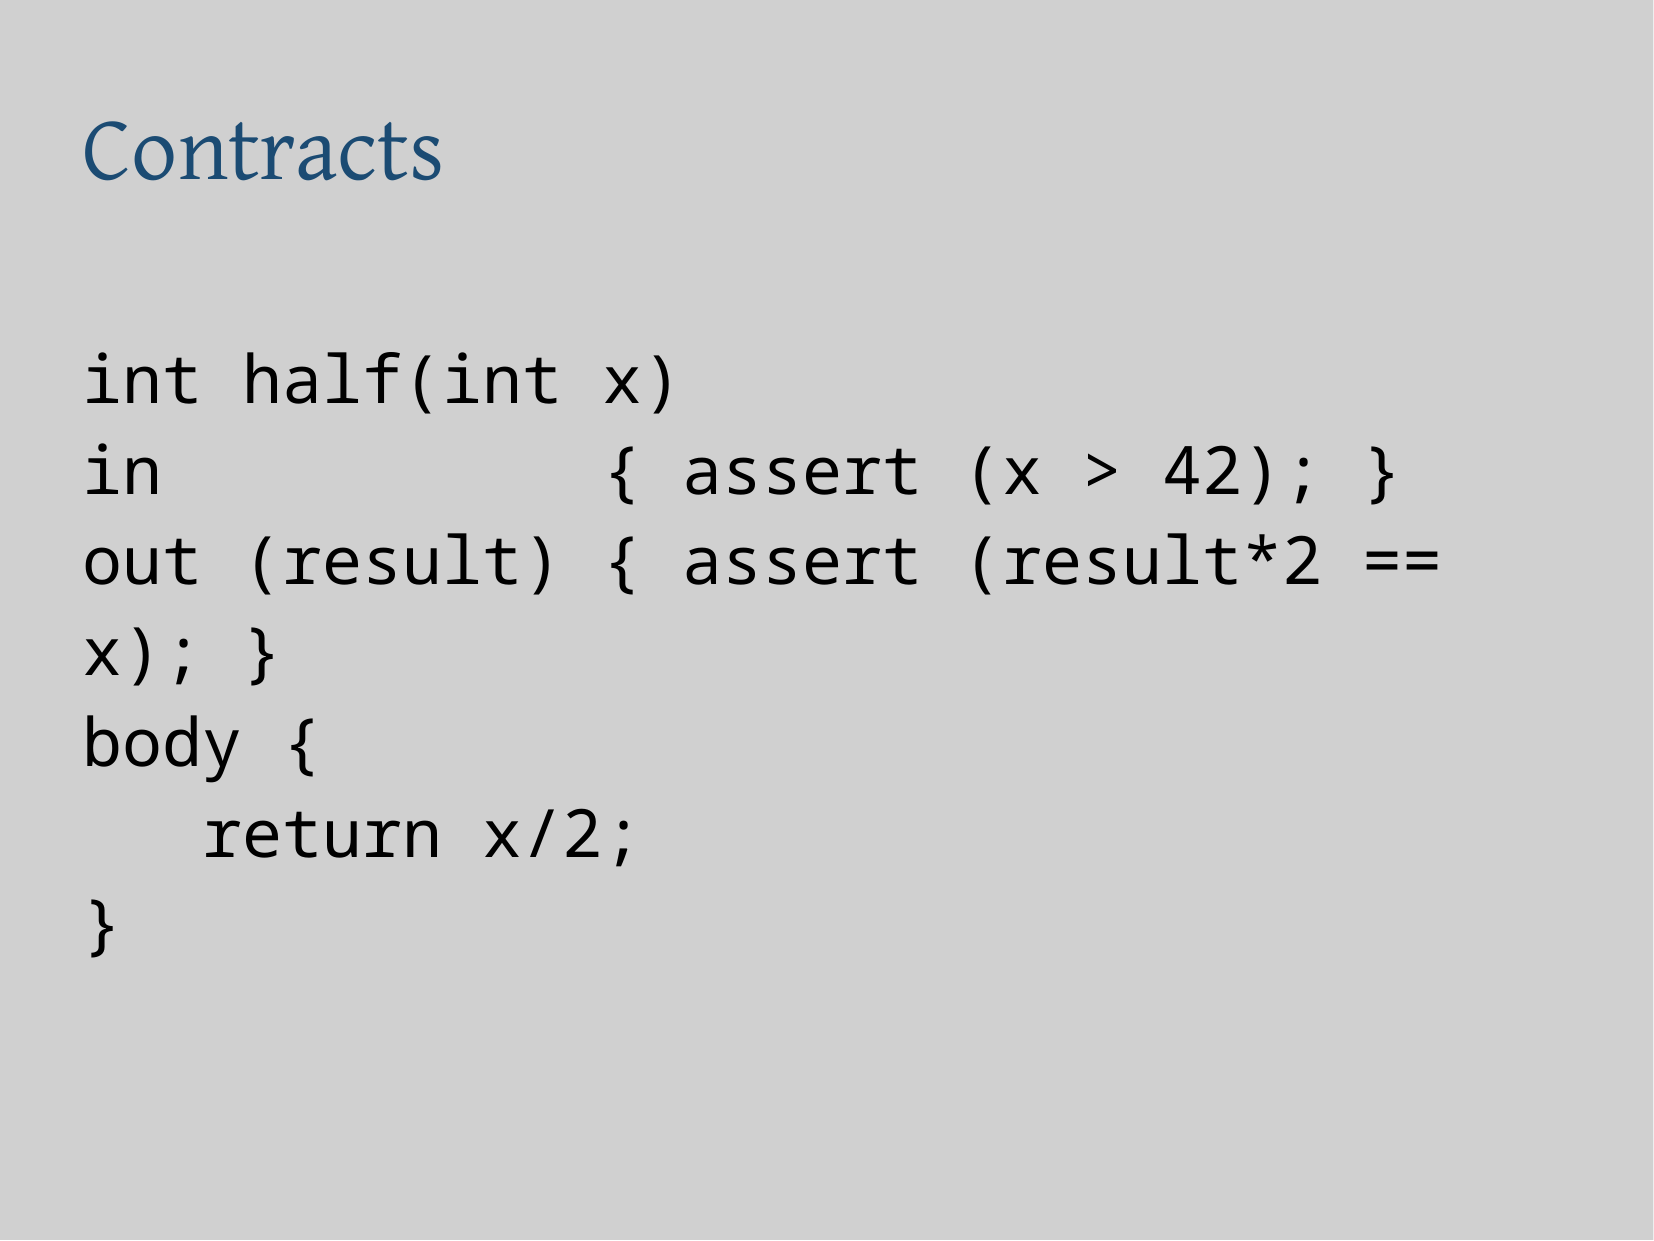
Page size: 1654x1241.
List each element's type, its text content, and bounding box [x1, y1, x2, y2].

title Contracts [82, 49, 1571, 257]
subtitle int half(int x) in { assert (x > 42); } out (result) { assert (result*2 == x); } body { return x/2; } [82, 290, 1571, 1010]
